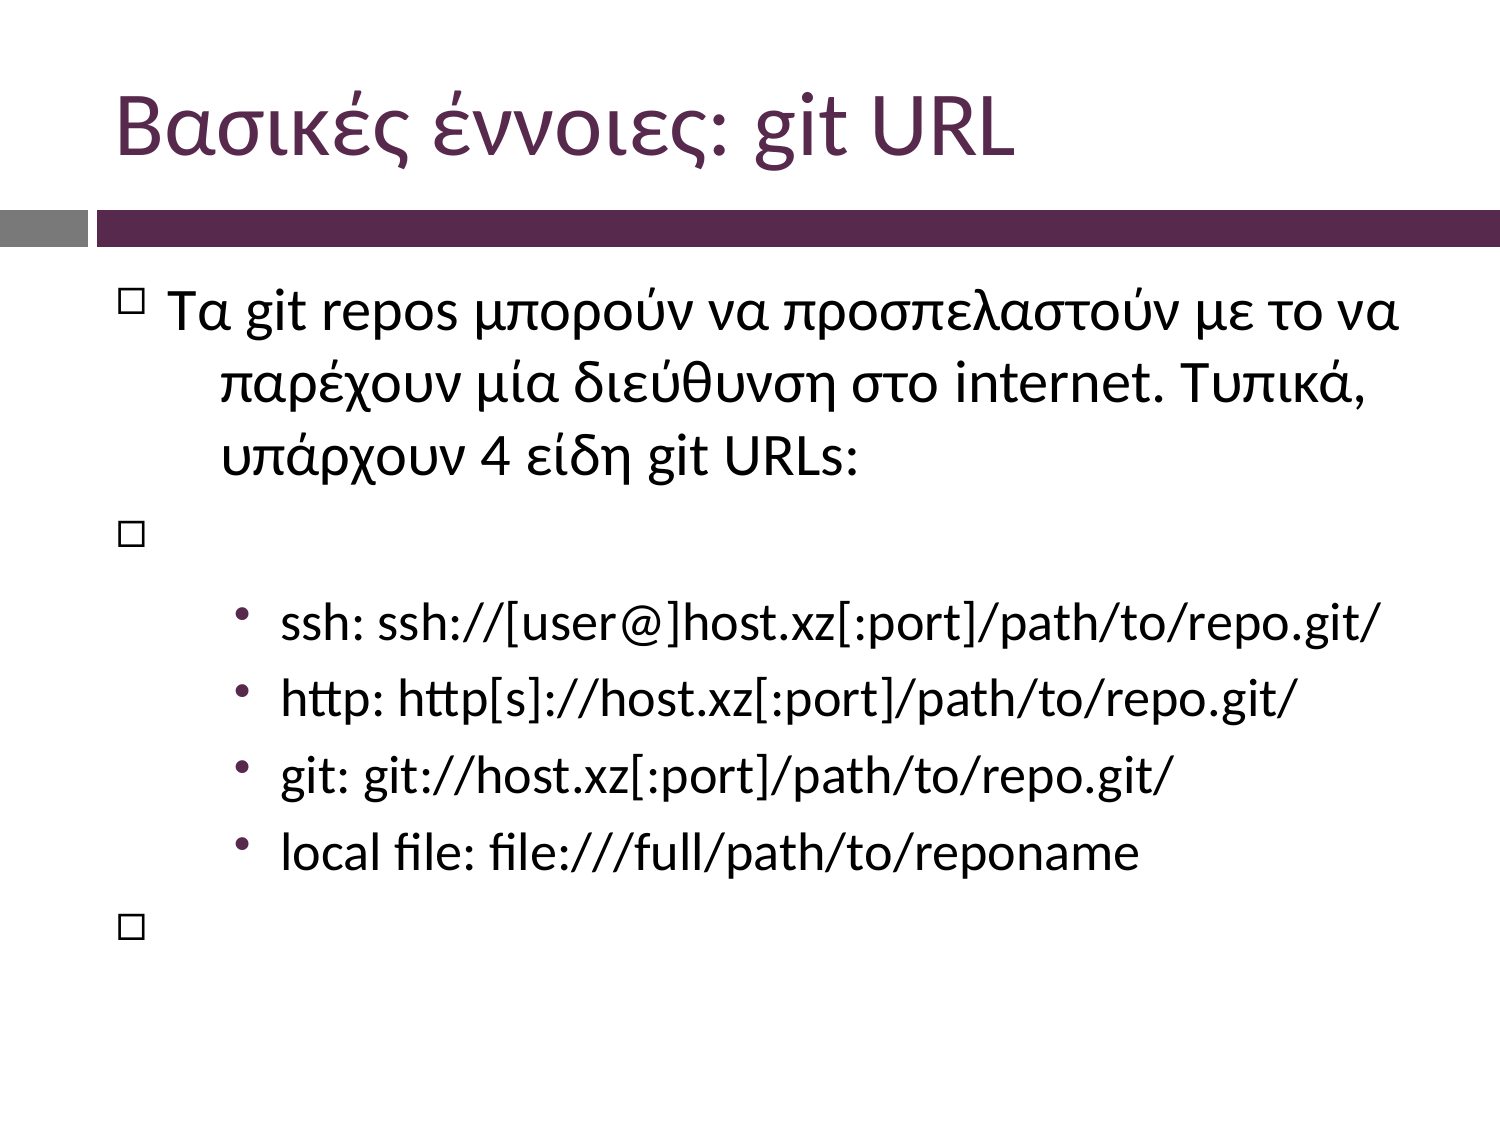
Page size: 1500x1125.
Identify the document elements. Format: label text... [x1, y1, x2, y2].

list Τα git repos μπορούν να προσπελαστούν με το να παρέχουν μία διεύθυνση στο internet. Τυπικά, υπάρχουν 4 είδη git URLs: ssh: ssh://[user@]host.xz[:port]/path/to/repo.git/ http: http[s]://host.xz[:port]/path/to/repo.git/ git: git://host.xz[:port]/path/to/repo.git/ local file: file:///full/path/to/reponame [100, 262, 1438, 1000]
title Βασικές έννοιες: git URL [99, 37, 1438, 201]
